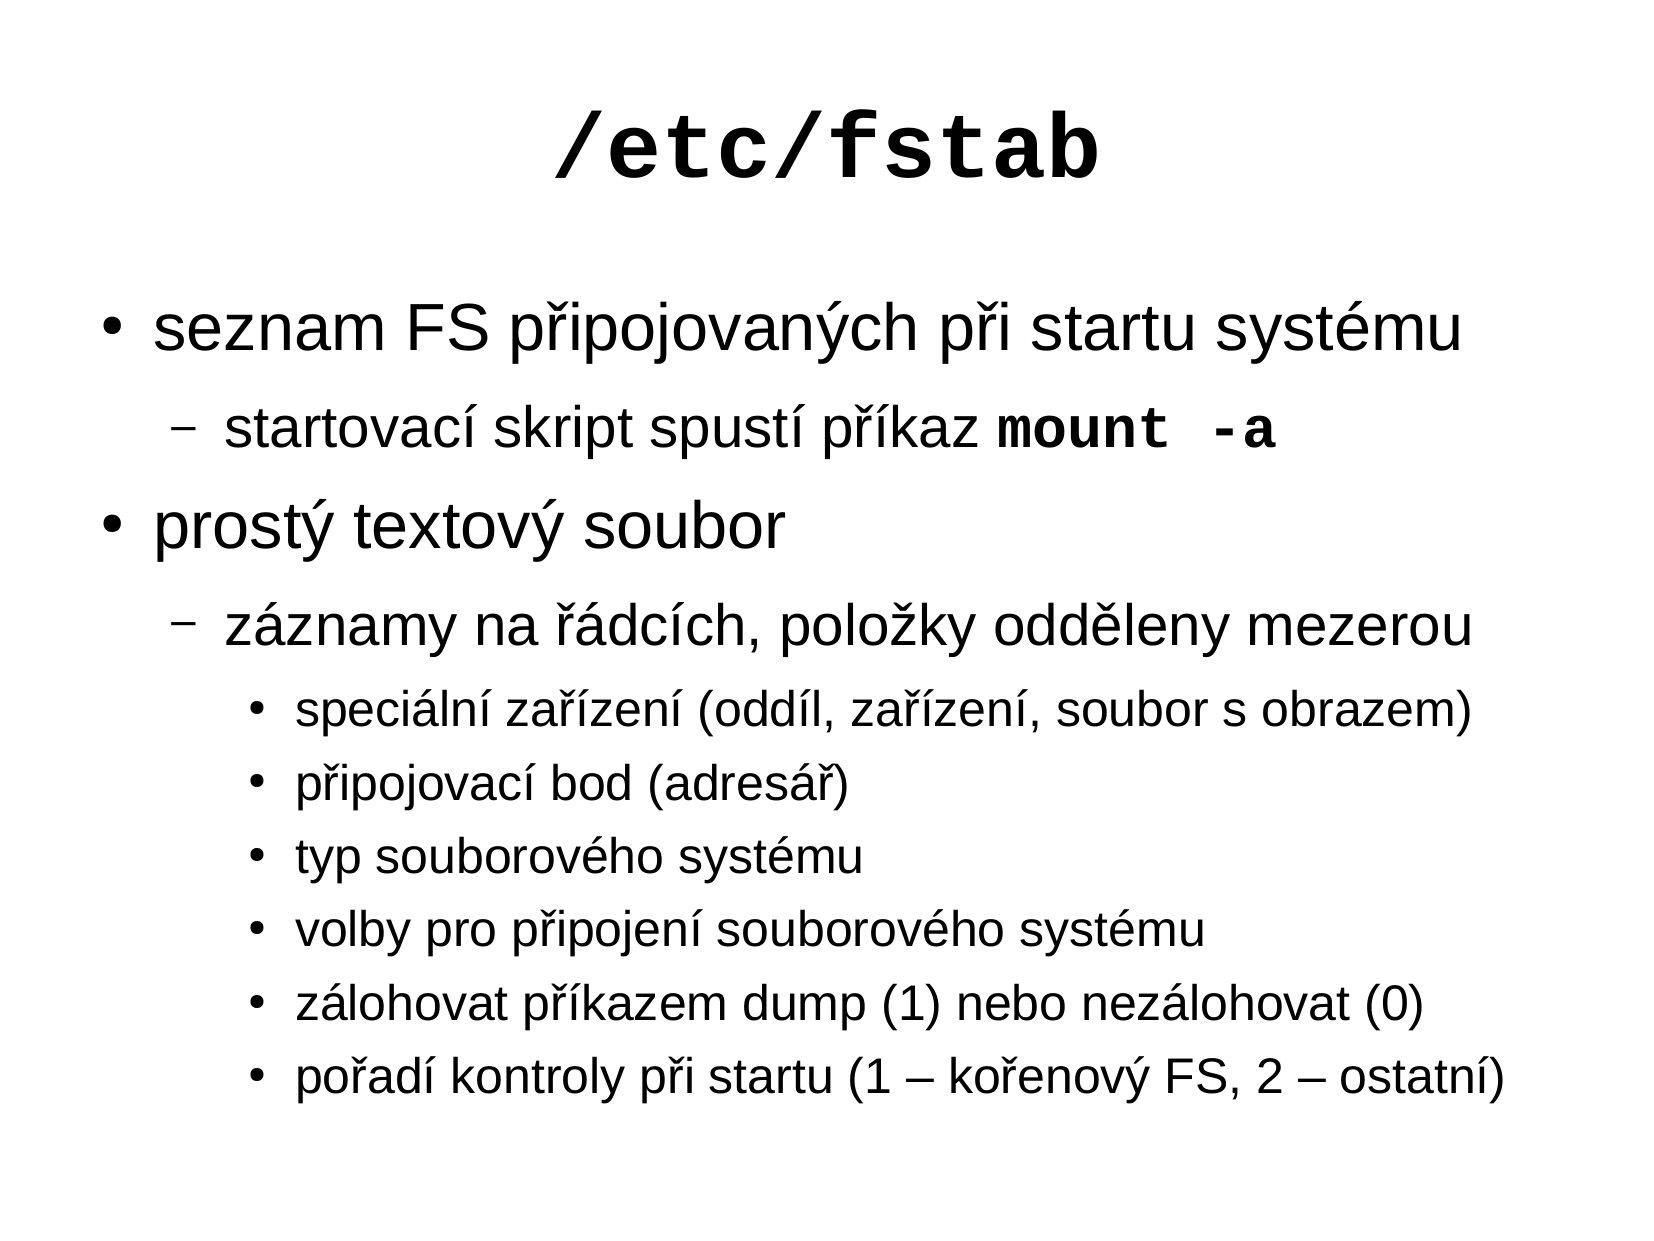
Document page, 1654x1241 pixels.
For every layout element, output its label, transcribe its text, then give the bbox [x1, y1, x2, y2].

list seznam FS připojovaných při startu systému startovací skript spustí příkaz mount -a prostý textový soubor záznamy na řádcích, položky odděleny mezerou speciální zařízení (oddíl, zařízení, soubor s obrazem) připojovací bod (adresář) typ souborového systému volby pro připojení souborového systému zálohovat příkazem dump (1) nebo nezálohovat (0) pořadí kontroly při startu (1 – kořenový FS, 2 – ostatní) [82, 290, 1571, 1109]
title /etc/fstab [82, 49, 1571, 257]
